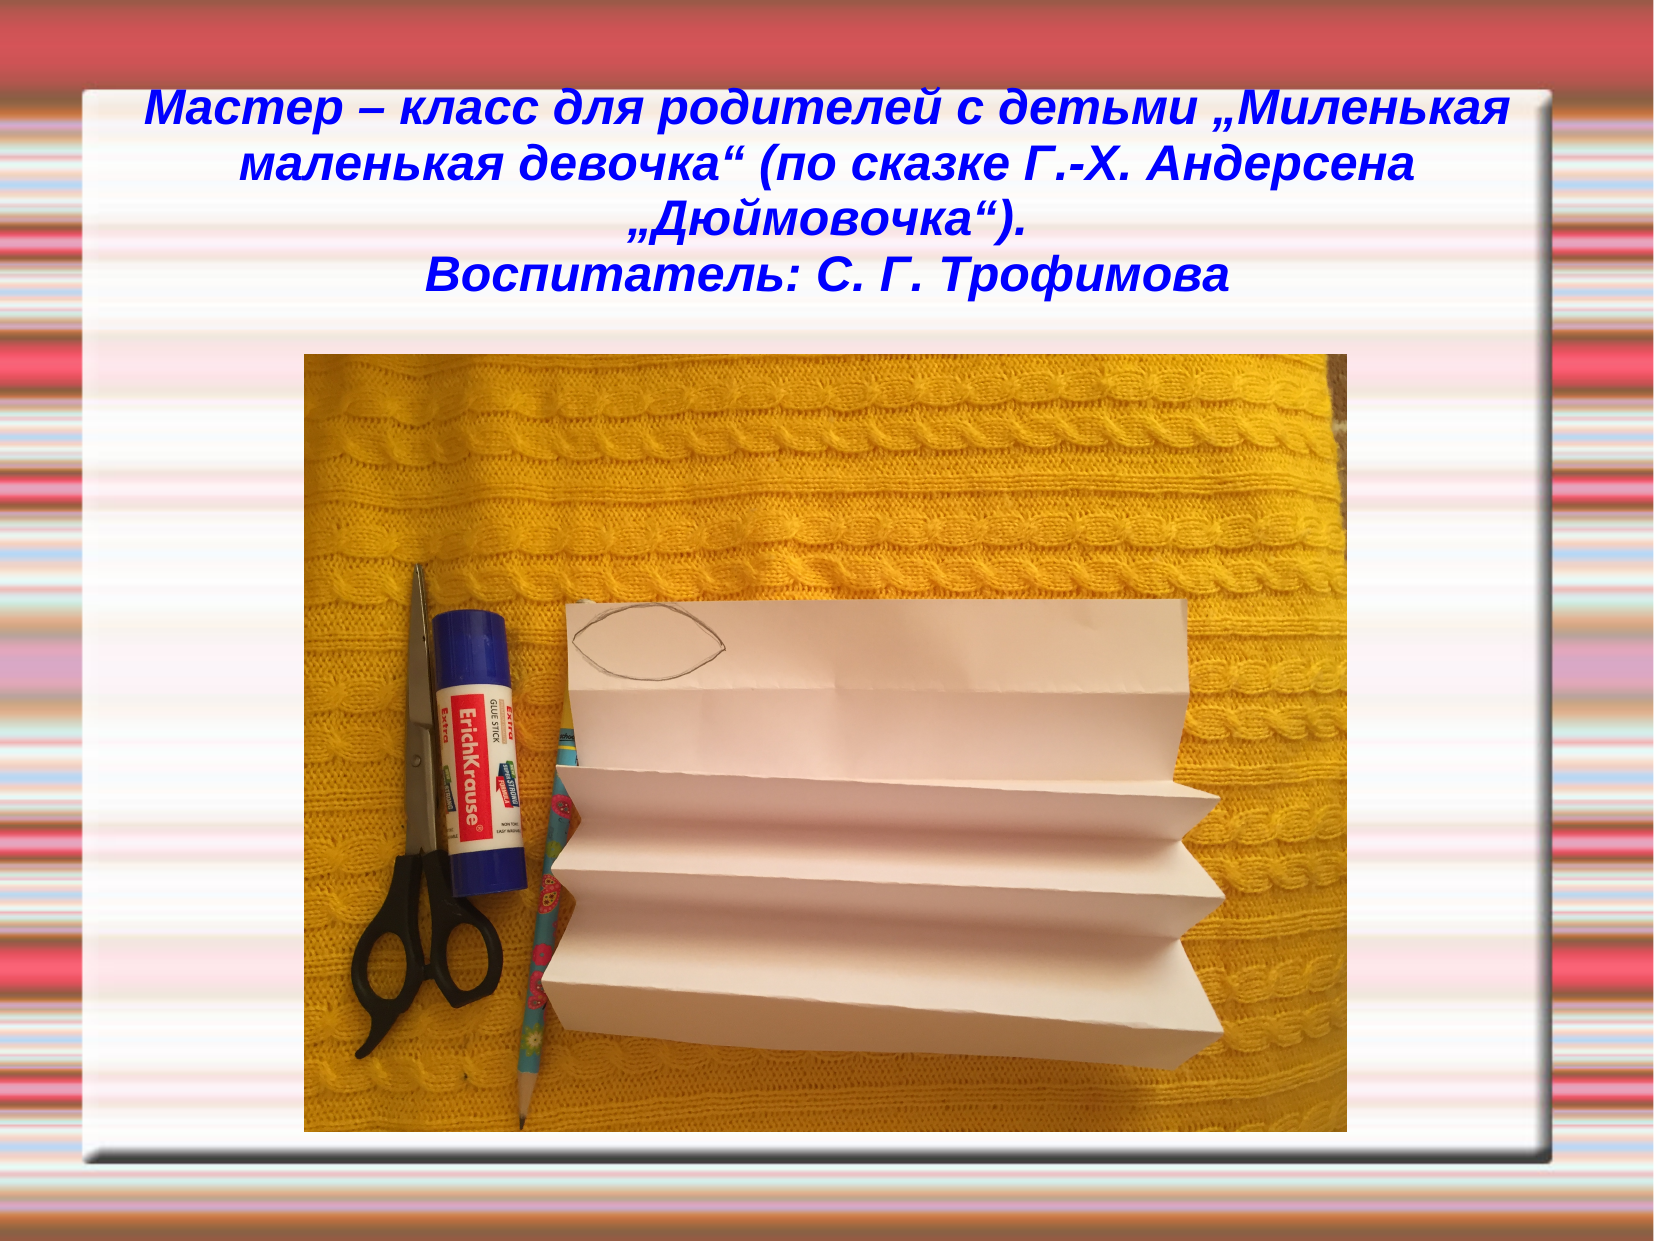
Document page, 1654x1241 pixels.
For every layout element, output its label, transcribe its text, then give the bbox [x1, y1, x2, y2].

title Мастер – класс для родителей с детьми „Миленькая маленькая девочка“ (по сказке Г.-Х. Андерсена „Дюймовочка“). Воспитатель: С. Г. Трофимова [121, 75, 1534, 361]
picture [0, 0, 1654, 1241]
